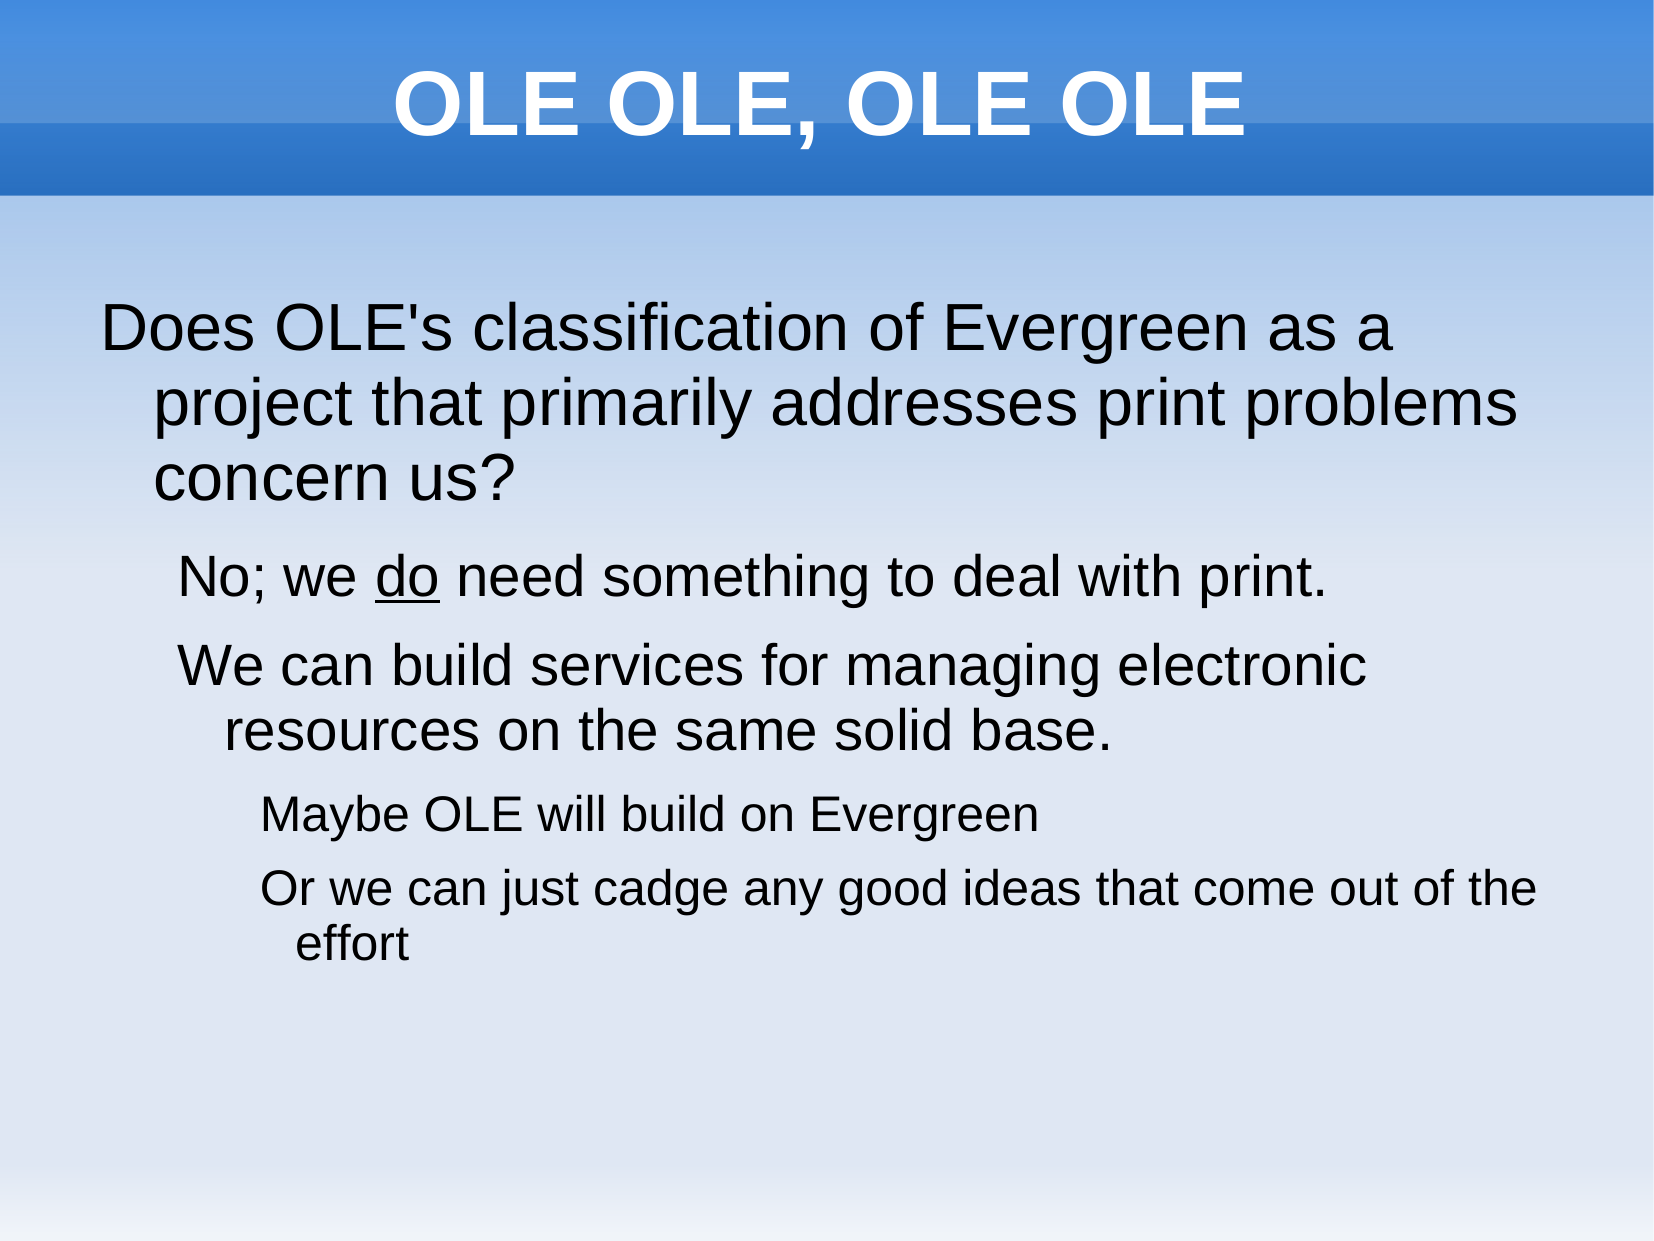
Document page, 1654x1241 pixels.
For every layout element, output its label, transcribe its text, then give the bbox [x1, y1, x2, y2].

list Does OLE's classification of Evergreen as a project that primarily addresses print problems concern us? No; we do need something to deal with print. We can build services for managing electronic resources on the same solid base. Maybe OLE will build on Evergreen Or we can just cadge any good ideas that come out of the effort [82, 290, 1571, 1094]
picture [0, 0, 1654, 1241]
title OLE OLE, OLE OLE [76, 0, 1565, 208]
